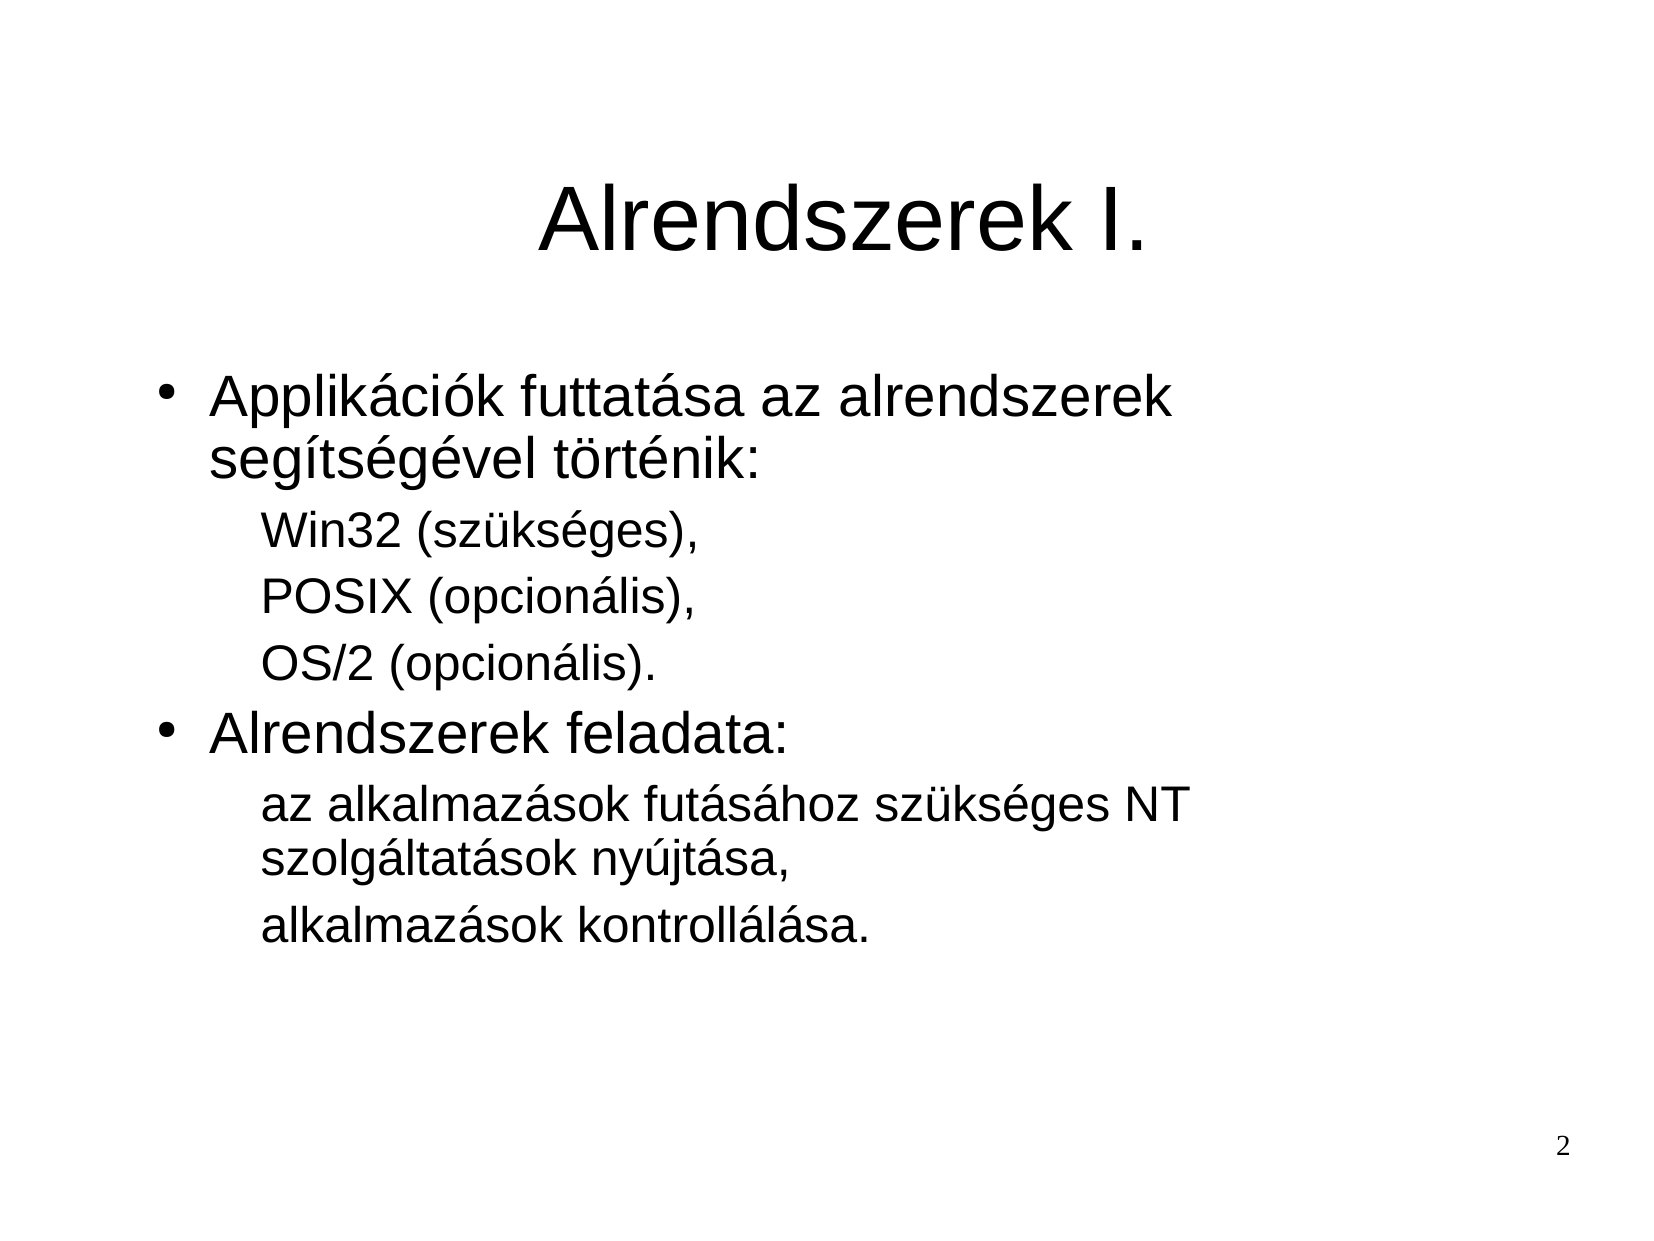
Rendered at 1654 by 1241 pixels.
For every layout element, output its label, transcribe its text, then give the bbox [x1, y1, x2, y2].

list Applikációk futtatása az alrendszerek segítségével történik: Win32 (szükséges), POSIX (opcionális), OS/2 (opcionális). Alrendszerek feladata: az alkalmazások futásához szükséges NT szolgáltatások nyújtása, alkalmazások kontrollálása. [124, 358, 1530, 1103]
title Alrendszerek I. [124, 110, 1530, 317]
